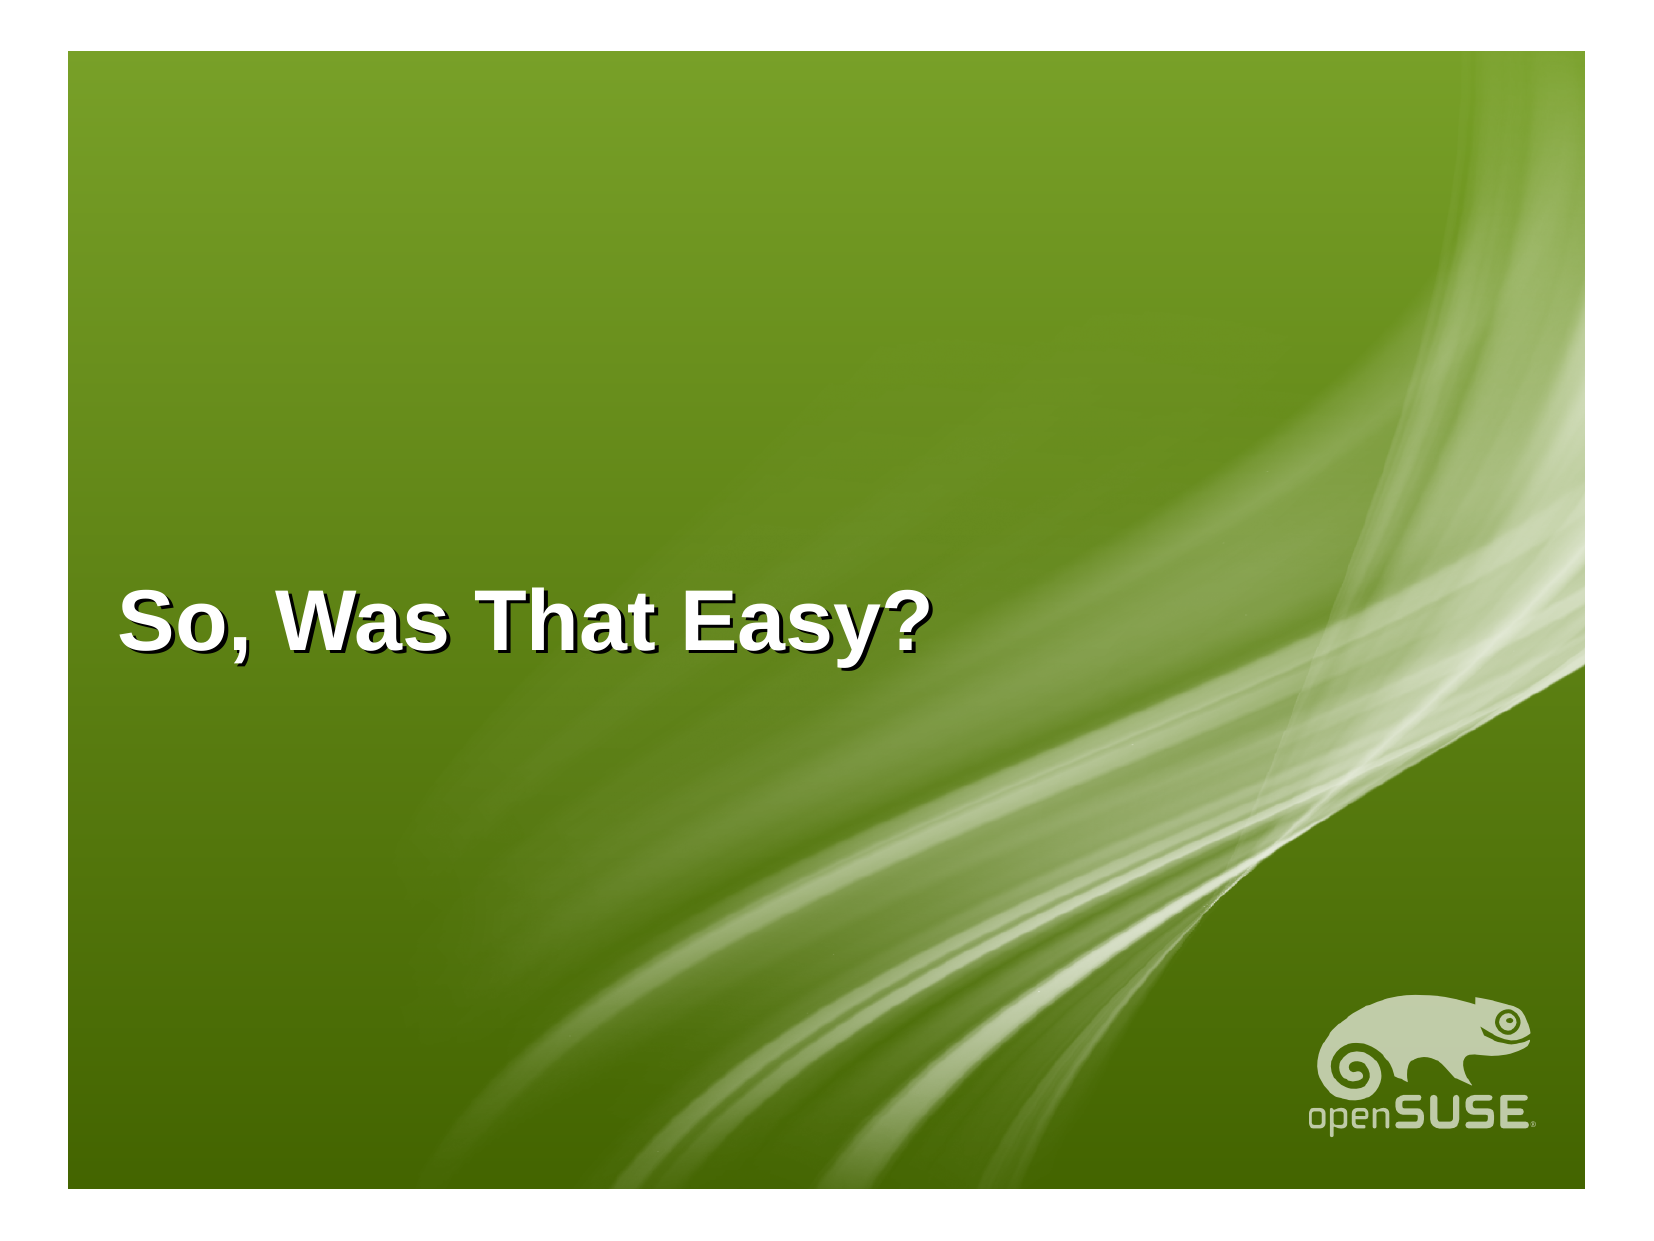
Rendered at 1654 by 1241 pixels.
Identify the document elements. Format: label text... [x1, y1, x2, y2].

title So, Was That Easy? [117, 457, 1606, 783]
picture [68, 51, 1585, 1189]
